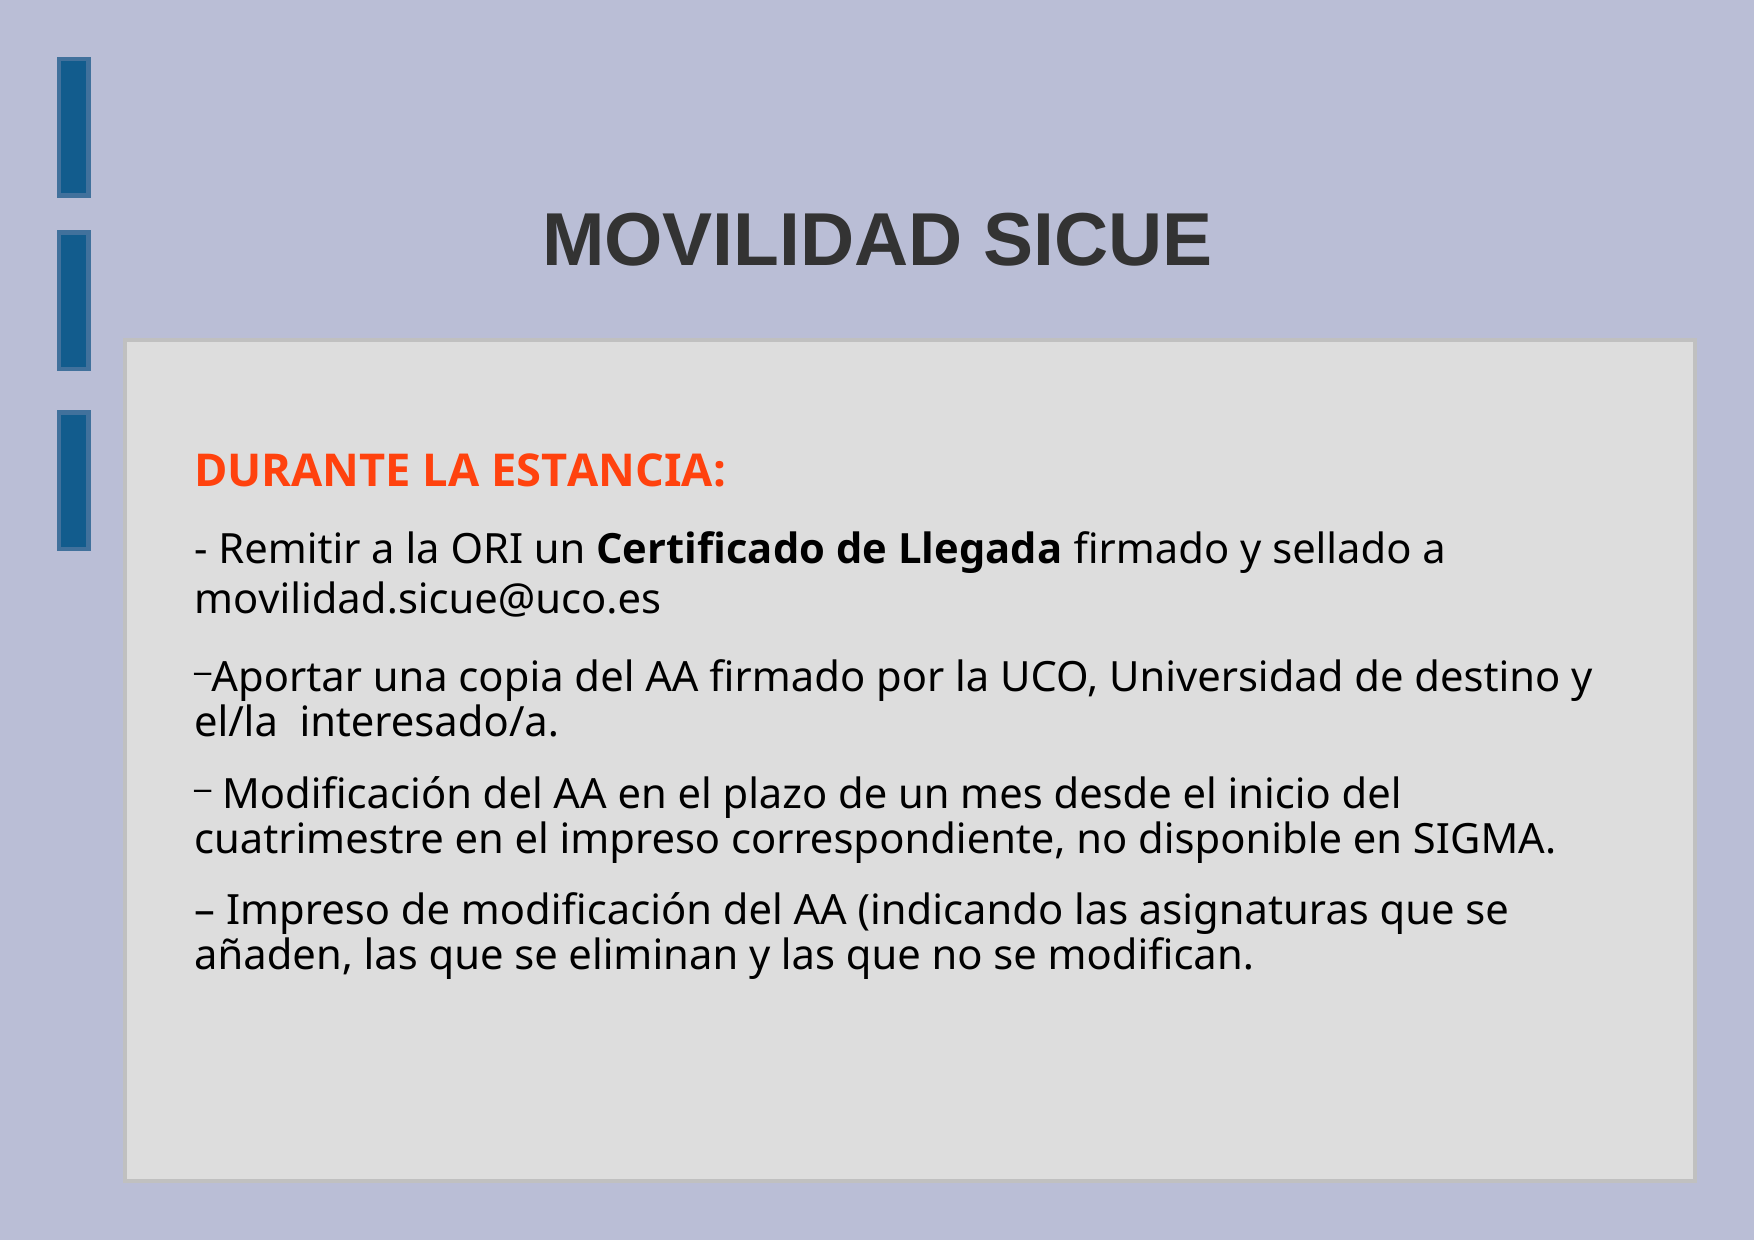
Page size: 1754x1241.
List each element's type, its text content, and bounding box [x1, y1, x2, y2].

text_box DURANTE LA ESTANCIA: - Remitir a la ORI un Certificado de Llegada firmado y sellado a movilidad.sicue@uco.es Aportar una copia del AA firmado por la UCO, Universidad de destino y el/la interesado/a. Modificación del AA en el plazo de un mes desde el inicio del cuatrimestre en el impreso correspondiente, no disponible en SIGMA. – Impreso de modificación del AA (indicando las asignaturas que se añaden, las que se eliminan y las que no se modifican. [179, 433, 1647, 987]
text_box MOVILIDAD SICUE [179, 141, 1577, 329]
